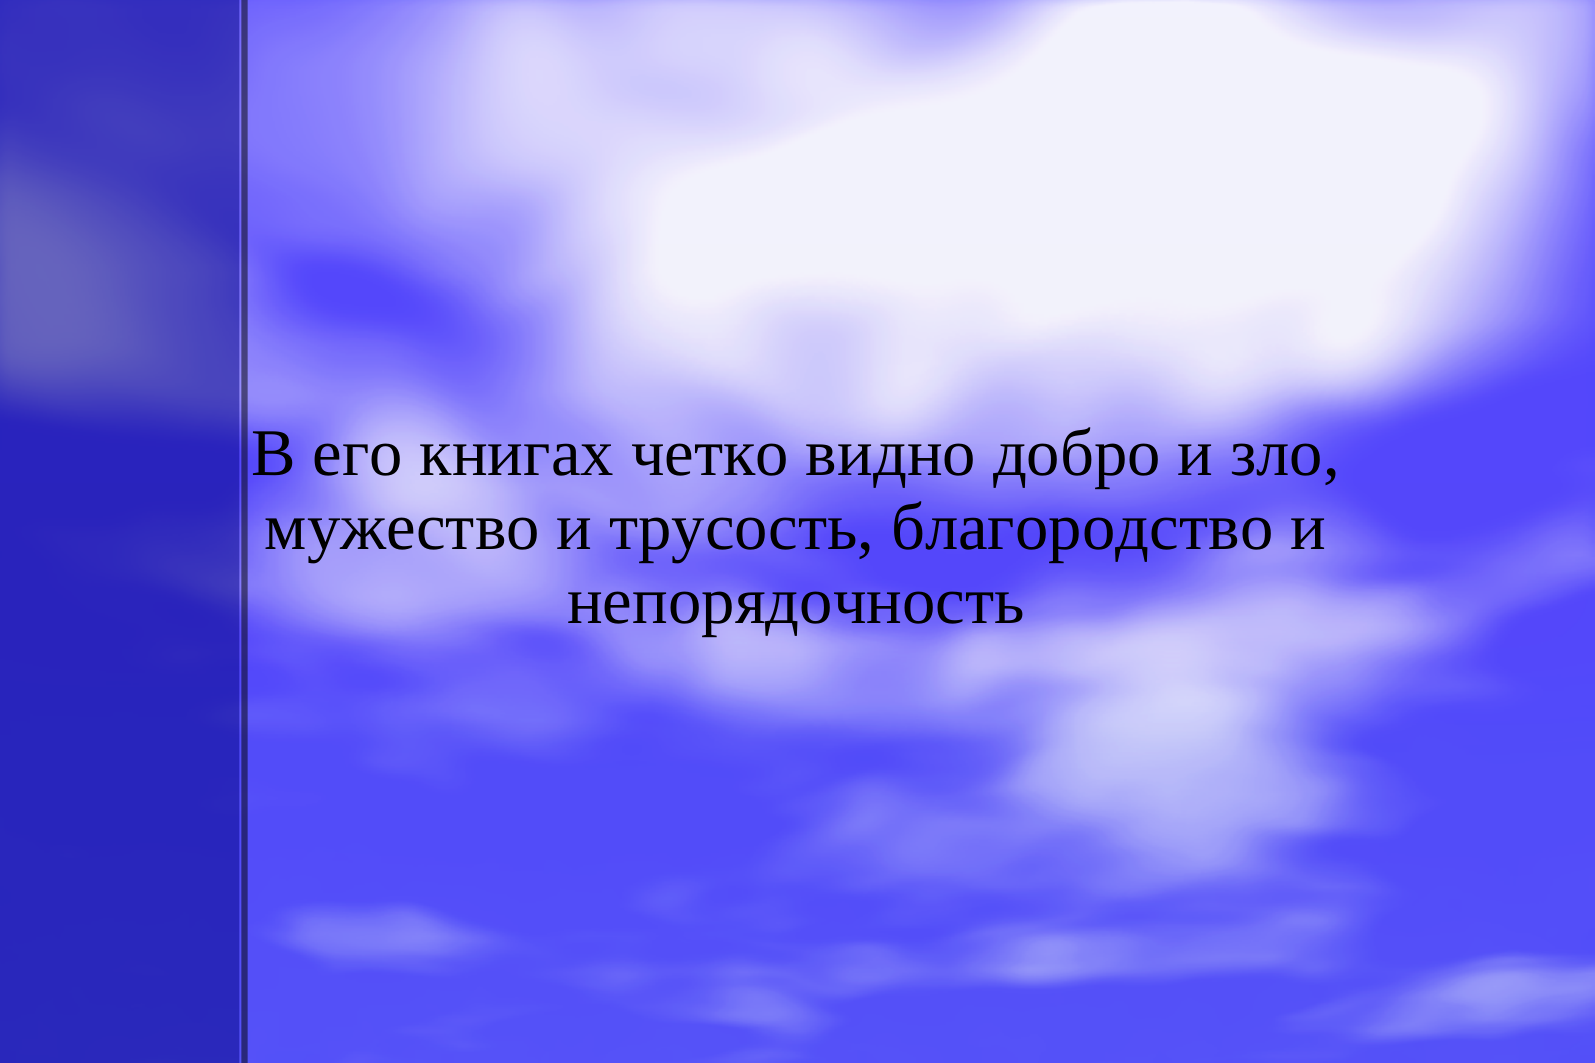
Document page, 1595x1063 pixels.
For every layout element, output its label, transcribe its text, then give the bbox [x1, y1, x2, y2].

subtitle В его книгах четко видно добро и зло, мужество и трусость, благородство и непорядочность [115, 89, 1478, 965]
